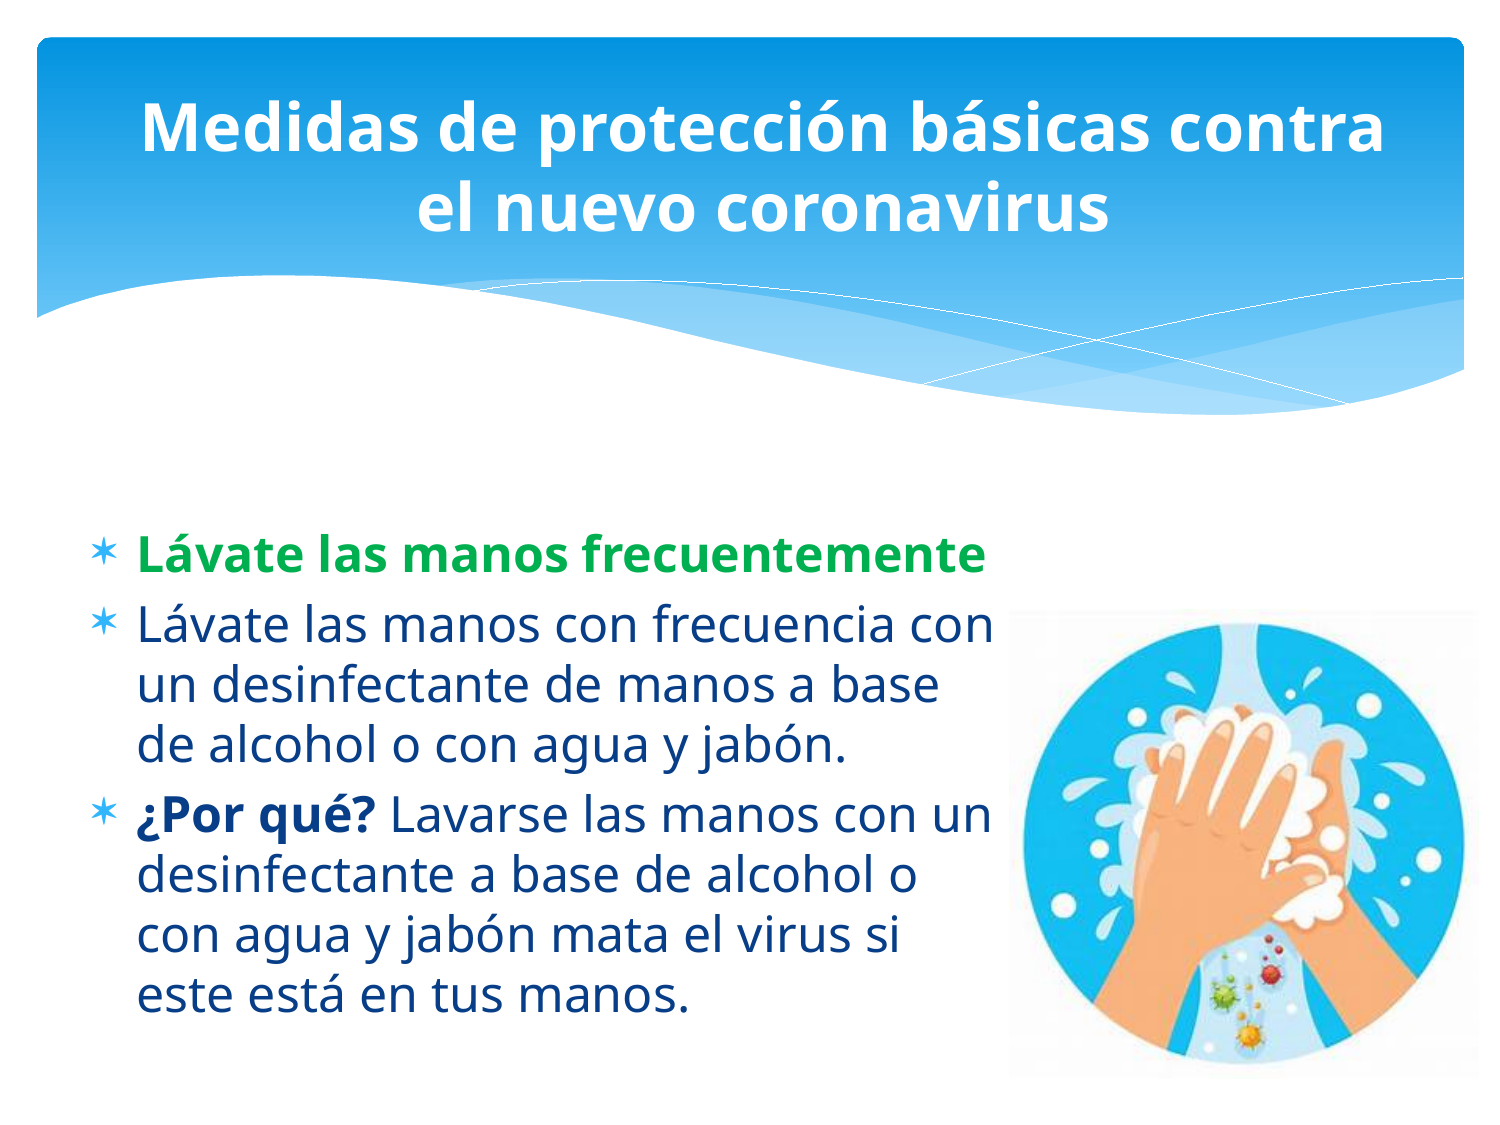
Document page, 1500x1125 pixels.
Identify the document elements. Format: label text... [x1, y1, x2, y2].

list Lávate las manos frecuentemente Lávate las manos con frecuencia con un desinfectante de manos a base de alcohol o con agua y jabón. ¿Por qué? Lavarse las manos con un desinfectante a base de alcohol o con agua y jabón mata el virus si este está en tus manos. [76, 515, 1024, 1040]
title Medidas de protección básicas contra el nuevo coronavirus [88, 101, 1439, 308]
picture [1009, 609, 1479, 1079]
